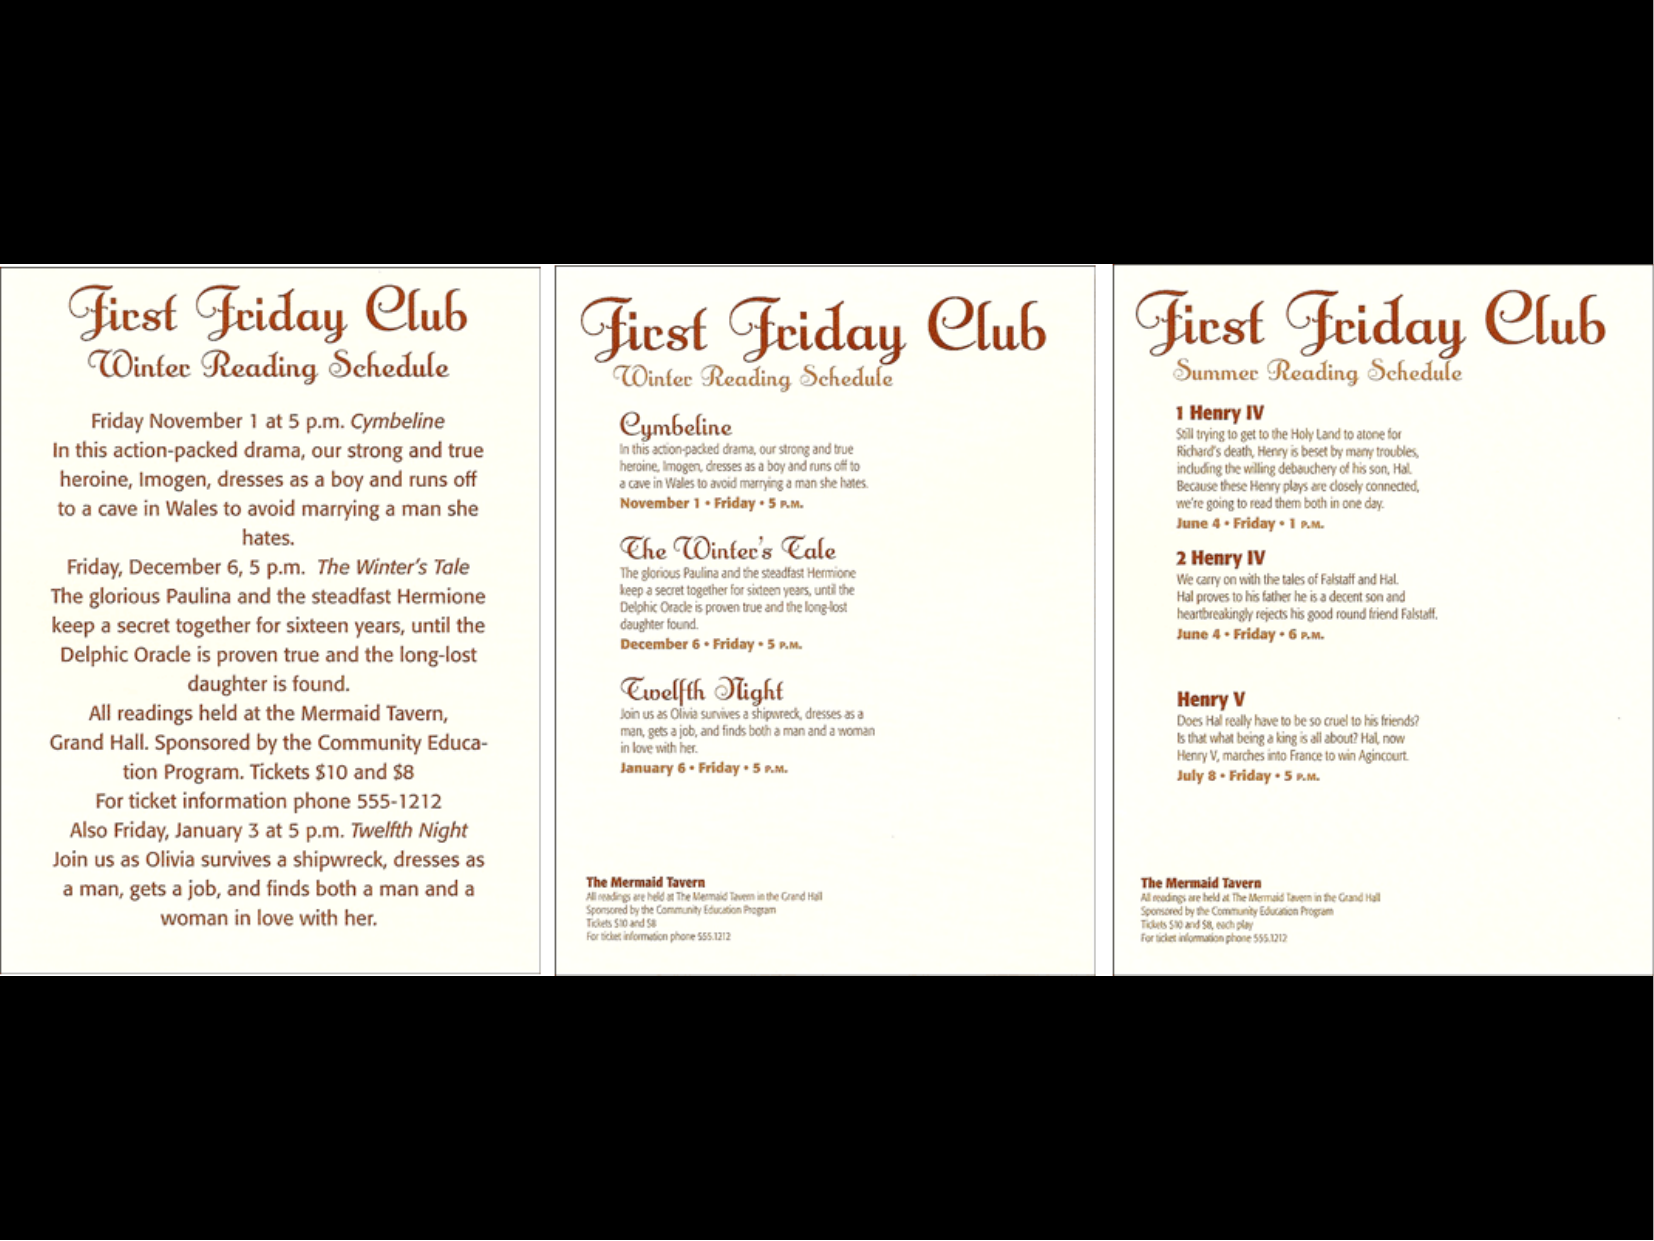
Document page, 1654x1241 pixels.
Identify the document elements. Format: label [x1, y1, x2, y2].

picture [0, 264, 1654, 976]
